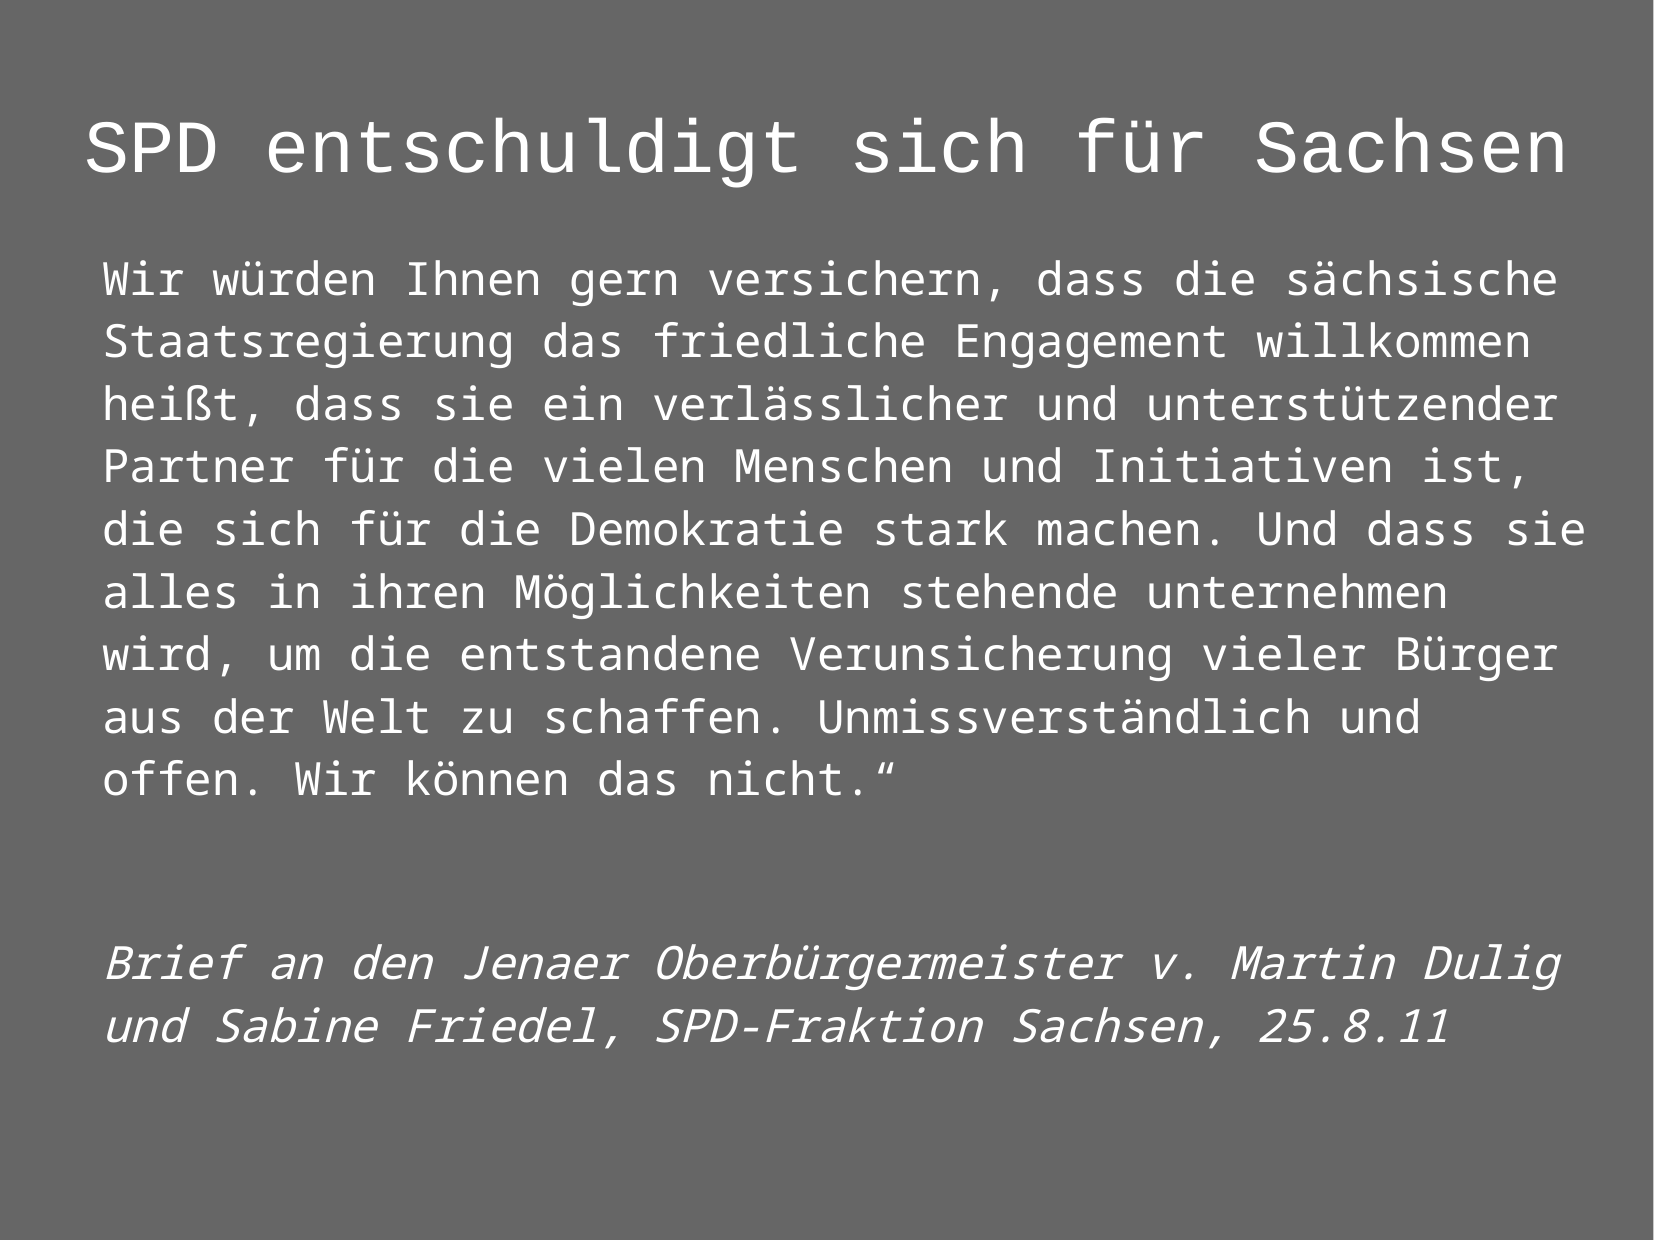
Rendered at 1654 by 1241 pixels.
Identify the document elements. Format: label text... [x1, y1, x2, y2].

list Wir würden Ihnen gern versichern, dass die sächsische Staatsregierung das friedliche Engagement willkommen heißt, dass sie ein verlässlicher und unterstützender Partner für die vielen Menschen und Initiativen ist, die sich für die Demokratie stark machen. Und dass sie alles in ihren Möglichkeiten stehende unternehmen wird, um die entstandene Verunsicherung vieler Bürger aus der Welt zu schaffen. Unmissverständlich und offen. Wir können das nicht.“ Brief an den Jenaer Oberbürgermeister v. Martin Dulig und Sabine Friedel, SPD-Fraktion Sachsen, 25.8.11 [102, 246, 1591, 1051]
title SPD entschuldigt sich für Sachsen [82, 56, 1571, 250]
